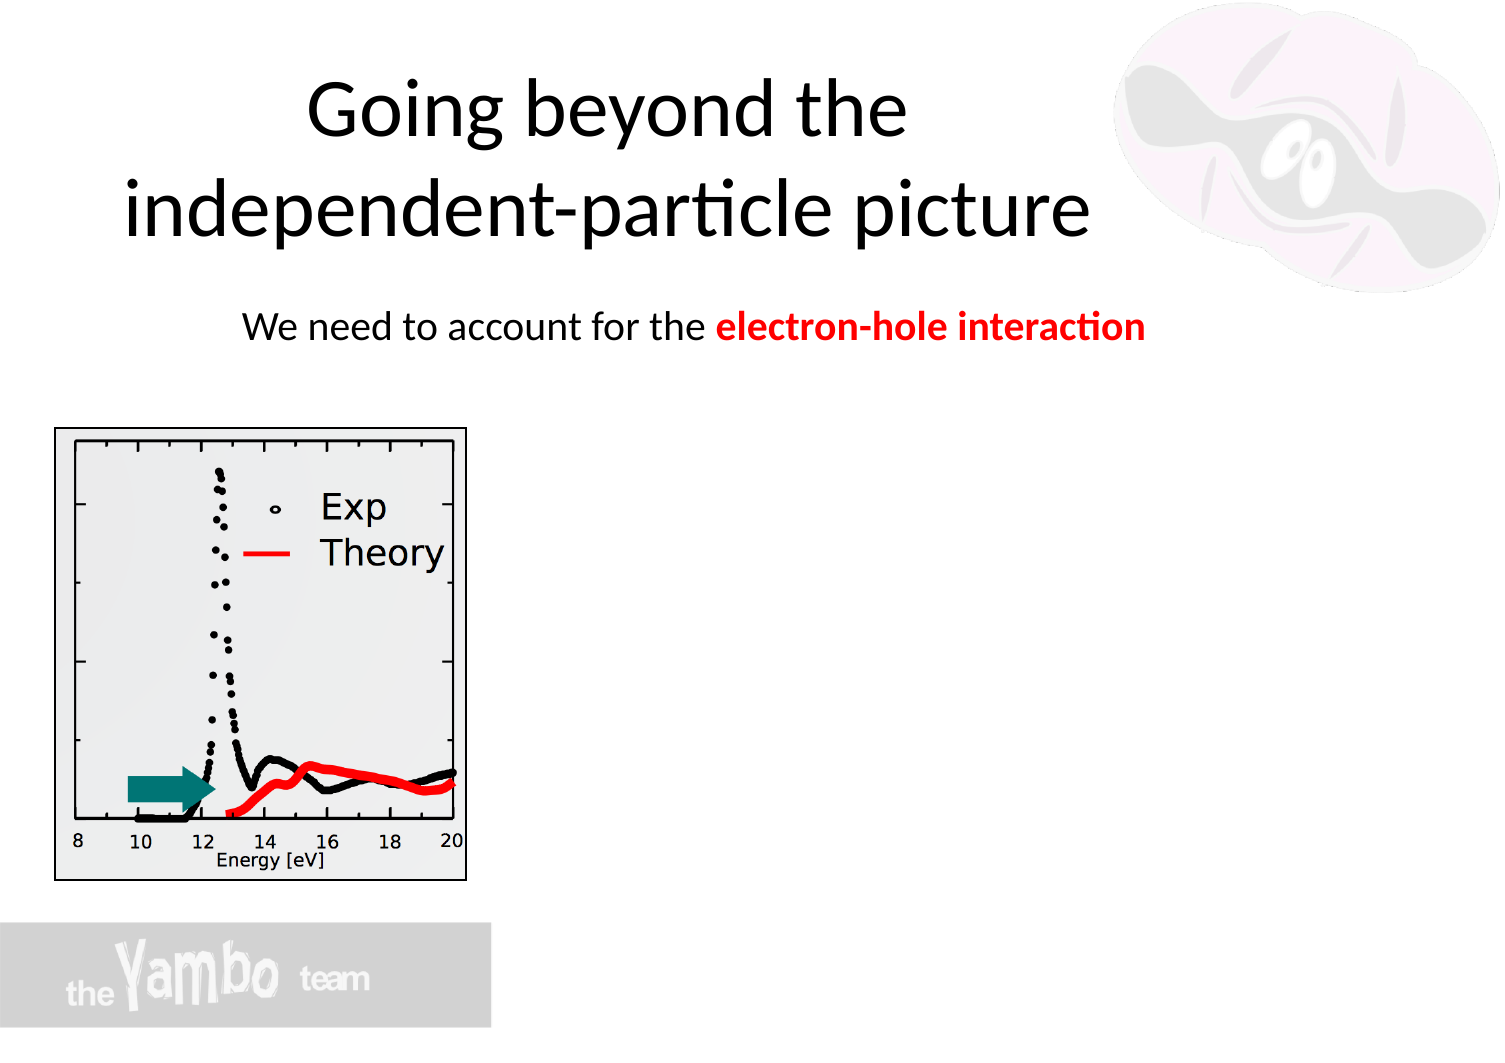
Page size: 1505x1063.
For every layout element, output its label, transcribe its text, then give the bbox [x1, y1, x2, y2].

text_box Going beyond the independent-particle picture [81, 45, 1135, 261]
text_box We need to account for the electron-hole interaction [227, 291, 1164, 357]
picture [0, 0, 1504, 1063]
